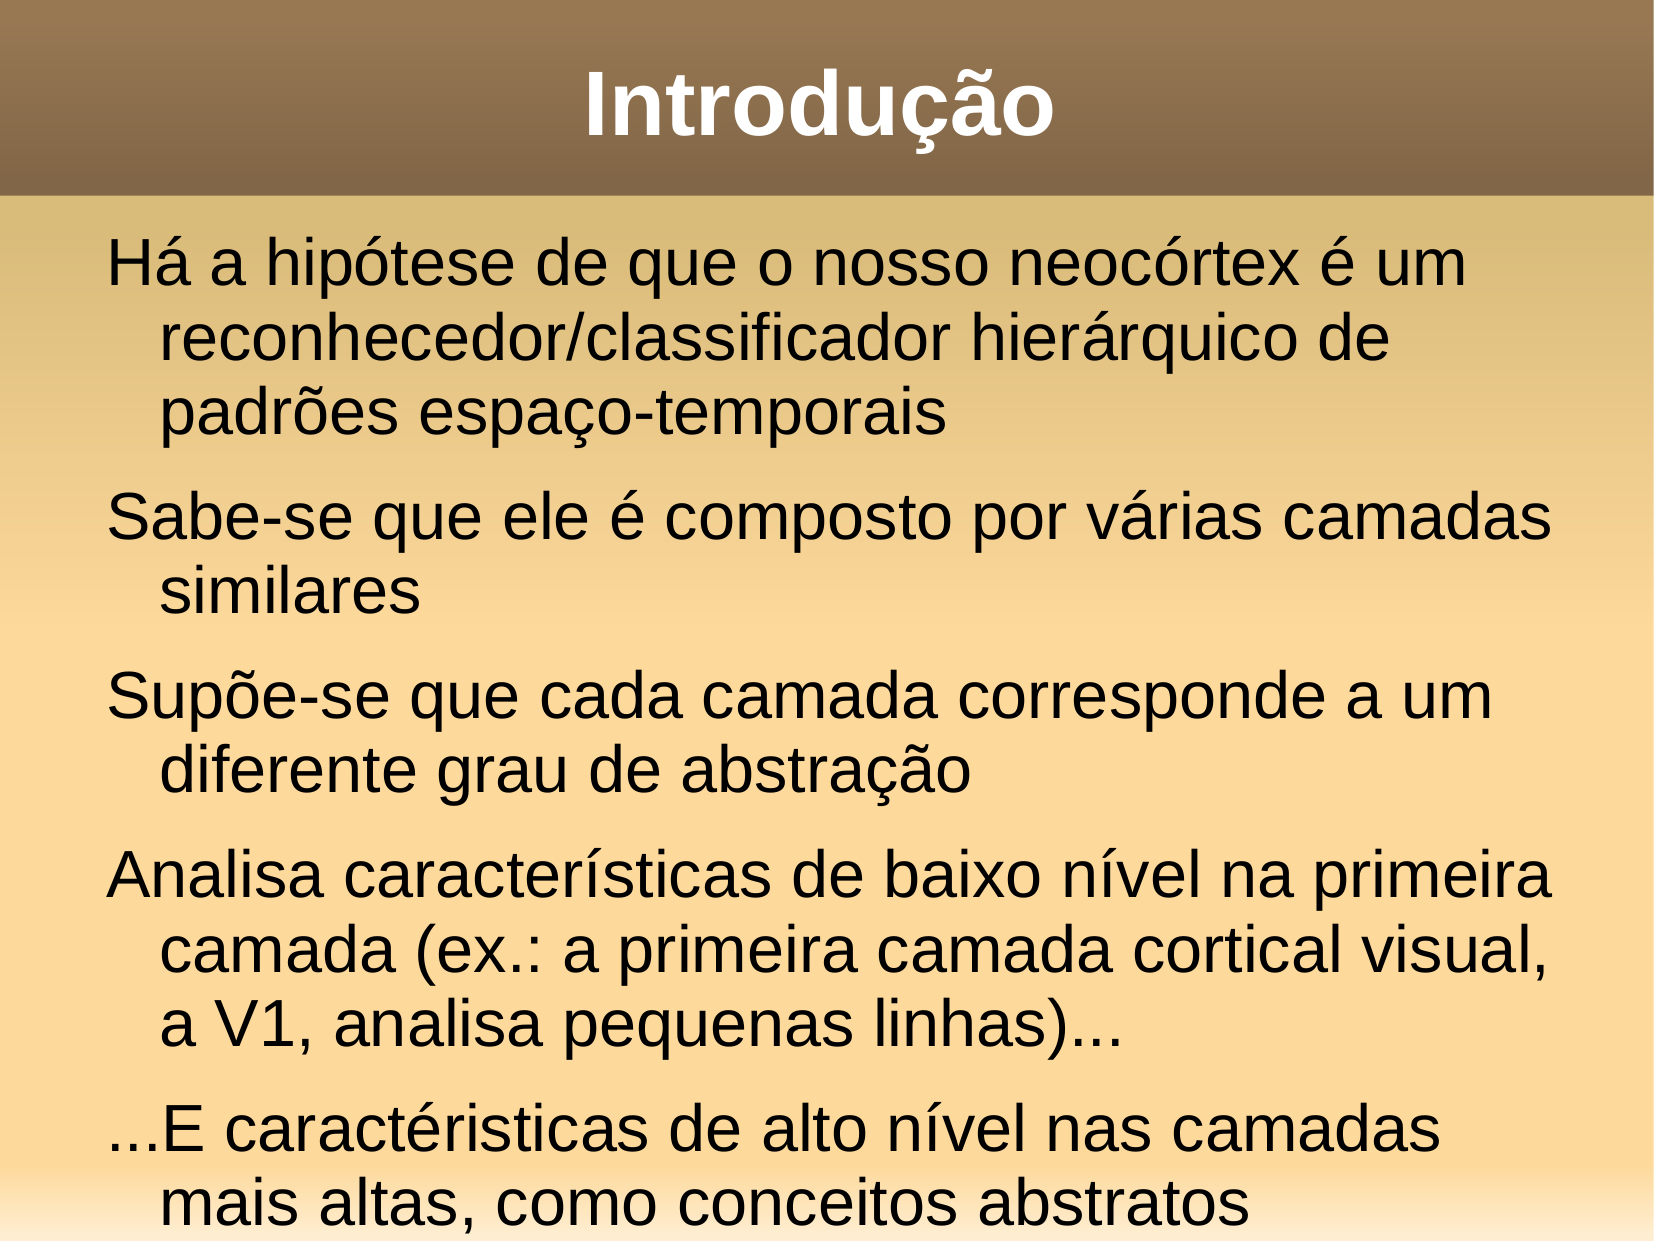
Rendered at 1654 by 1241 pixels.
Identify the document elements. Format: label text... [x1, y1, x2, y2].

picture [0, 0, 1654, 1241]
list Há a hipótese de que o nosso neocórtex é um reconhecedor/classificador hierárquico de padrões espaço-temporais Sabe-se que ele é composto por várias camadas similares Supõe-se que cada camada corresponde a um diferente grau de abstração Analisa características de baixo nível na primeira camada (ex.: a primeira camada cortical visual, a V1, analisa pequenas linhas)... ...E caractéristicas de alto nível nas camadas mais altas, como conceitos abstratos [88, 224, 1577, 1241]
title Introdução [76, 7, 1565, 200]
